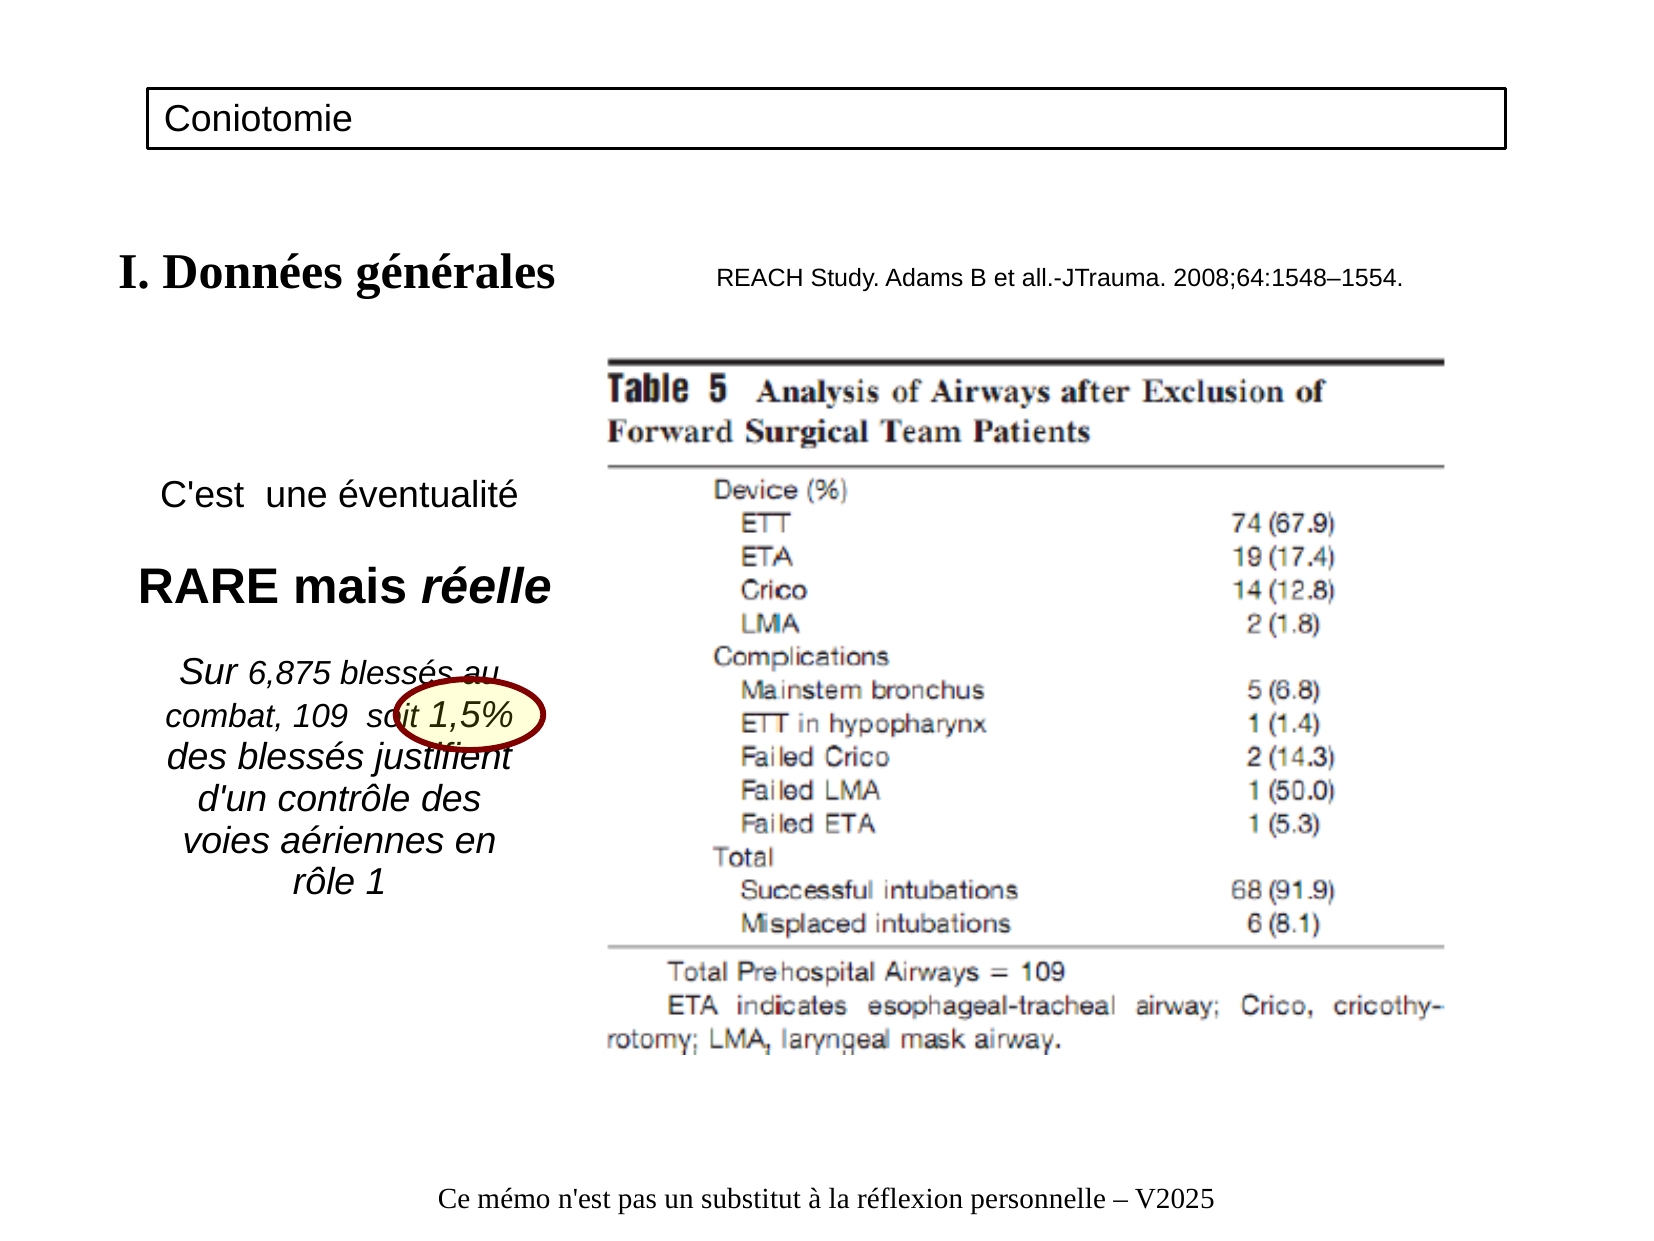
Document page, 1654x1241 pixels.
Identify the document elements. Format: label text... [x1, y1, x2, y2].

text_box C'est une éventualité RARE mais réelle [88, 466, 537, 748]
text_box Ce mémo n'est pas un substitut à la réflexion personnelle – V2025 [0, 1175, 1654, 1233]
picture [602, 352, 1447, 1055]
text_box I. Données générales [103, 236, 1518, 308]
text_box [395, 679, 544, 751]
text_box REACH Study. Adams B et all.-JTrauma. 2008;64:1548–1554. [537, 256, 1585, 936]
text_box Coniotomie [147, 88, 1506, 149]
text_box Sur 6,875 blessés au combat, 109 soit 1,5% des blessés justifient d'un contrôle des voies aériennes en rôle 1 [147, 643, 532, 911]
